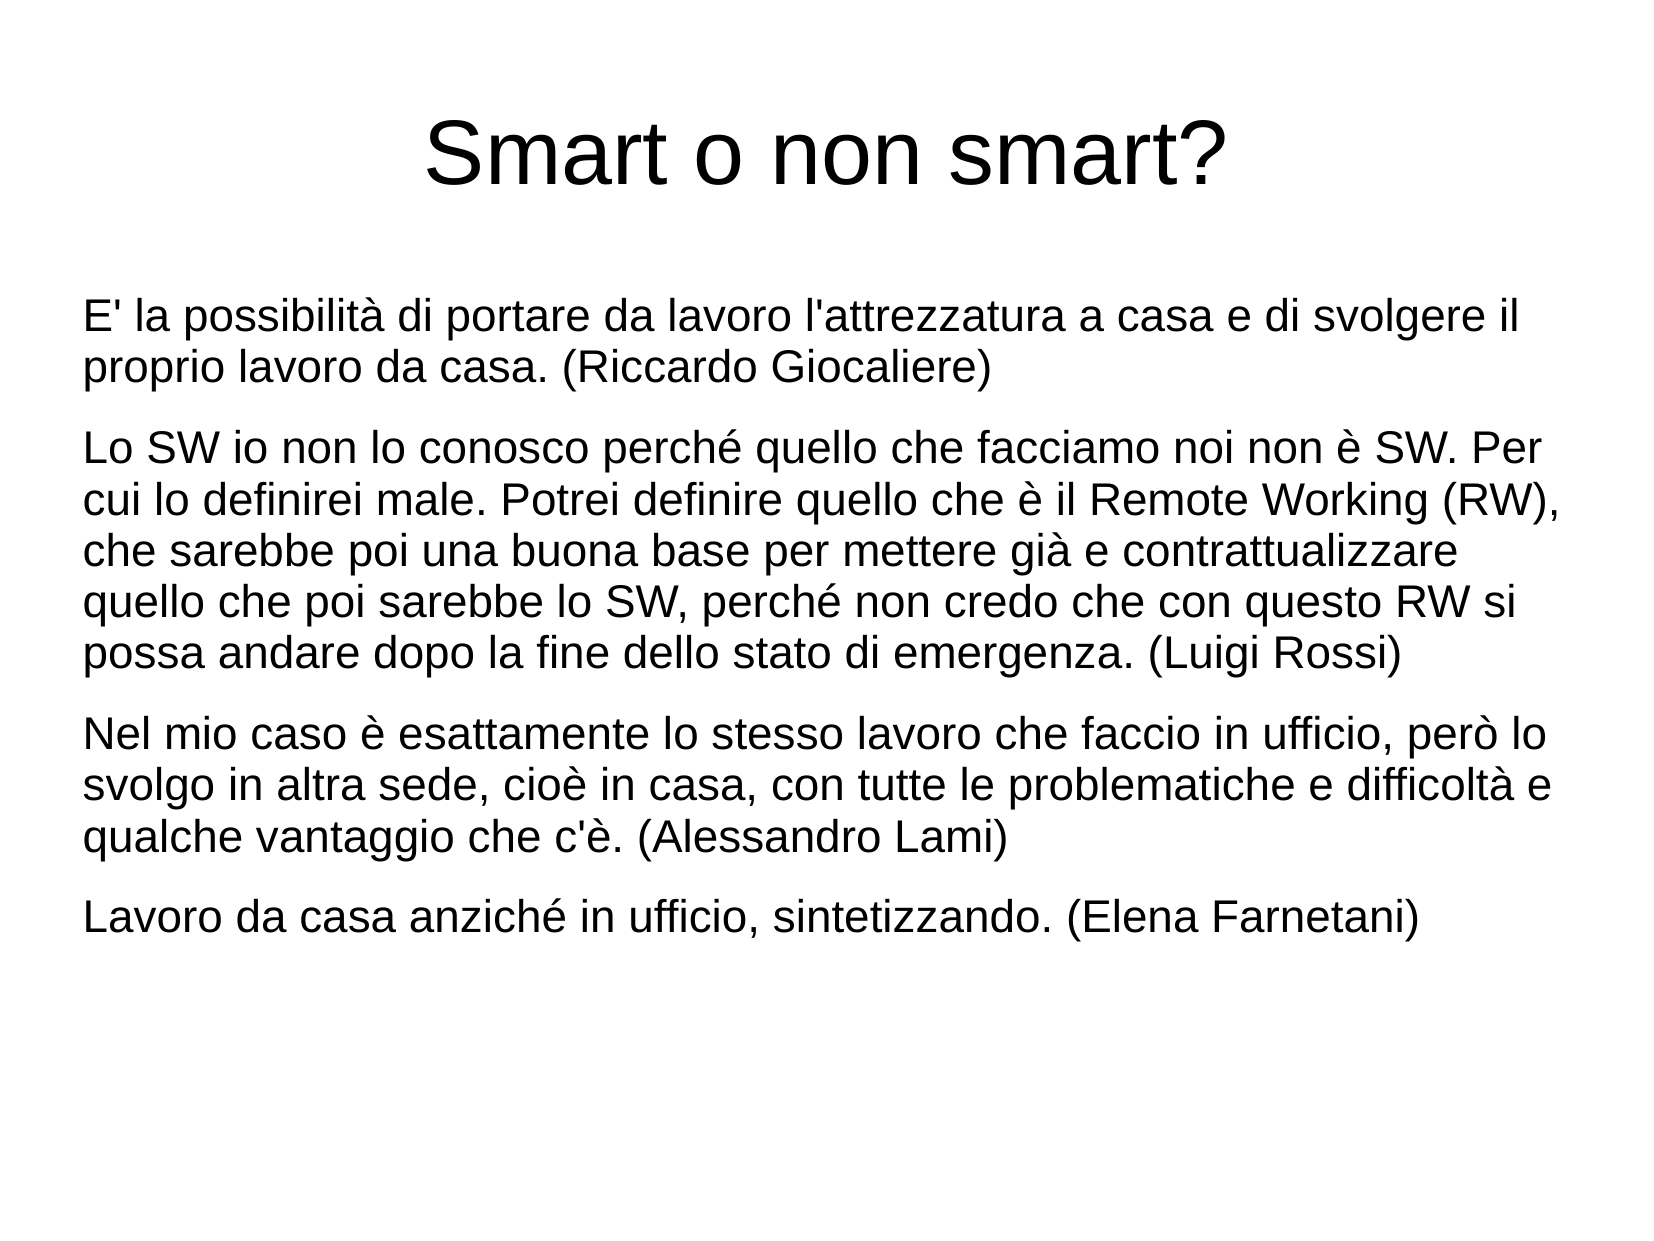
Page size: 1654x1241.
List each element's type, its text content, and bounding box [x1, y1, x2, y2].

title Smart o non smart? [82, 49, 1571, 257]
list E' la possibilità di portare da lavoro l'attrezzatura a casa e di svolgere il proprio lavoro da casa. (Riccardo Giocaliere) Lo SW io non lo conosco perché quello che facciamo noi non è SW. Per cui lo definirei male. Potrei definire quello che è il Remote Working (RW), che sarebbe poi una buona base per mettere già e contrattualizzare quello che poi sarebbe lo SW, perché non credo che con questo RW si possa andare dopo la fine dello stato di emergenza. (Luigi Rossi) Nel mio caso è esattamente lo stesso lavoro che faccio in ufficio, però lo svolgo in altra sede, cioè in casa, con tutte le problematiche e difficoltà e qualche vantaggio che c'è. (Alessandro Lami) Lavoro da casa anziché in ufficio, sintetizzando. (Elena Farnetani) [82, 290, 1571, 1109]
